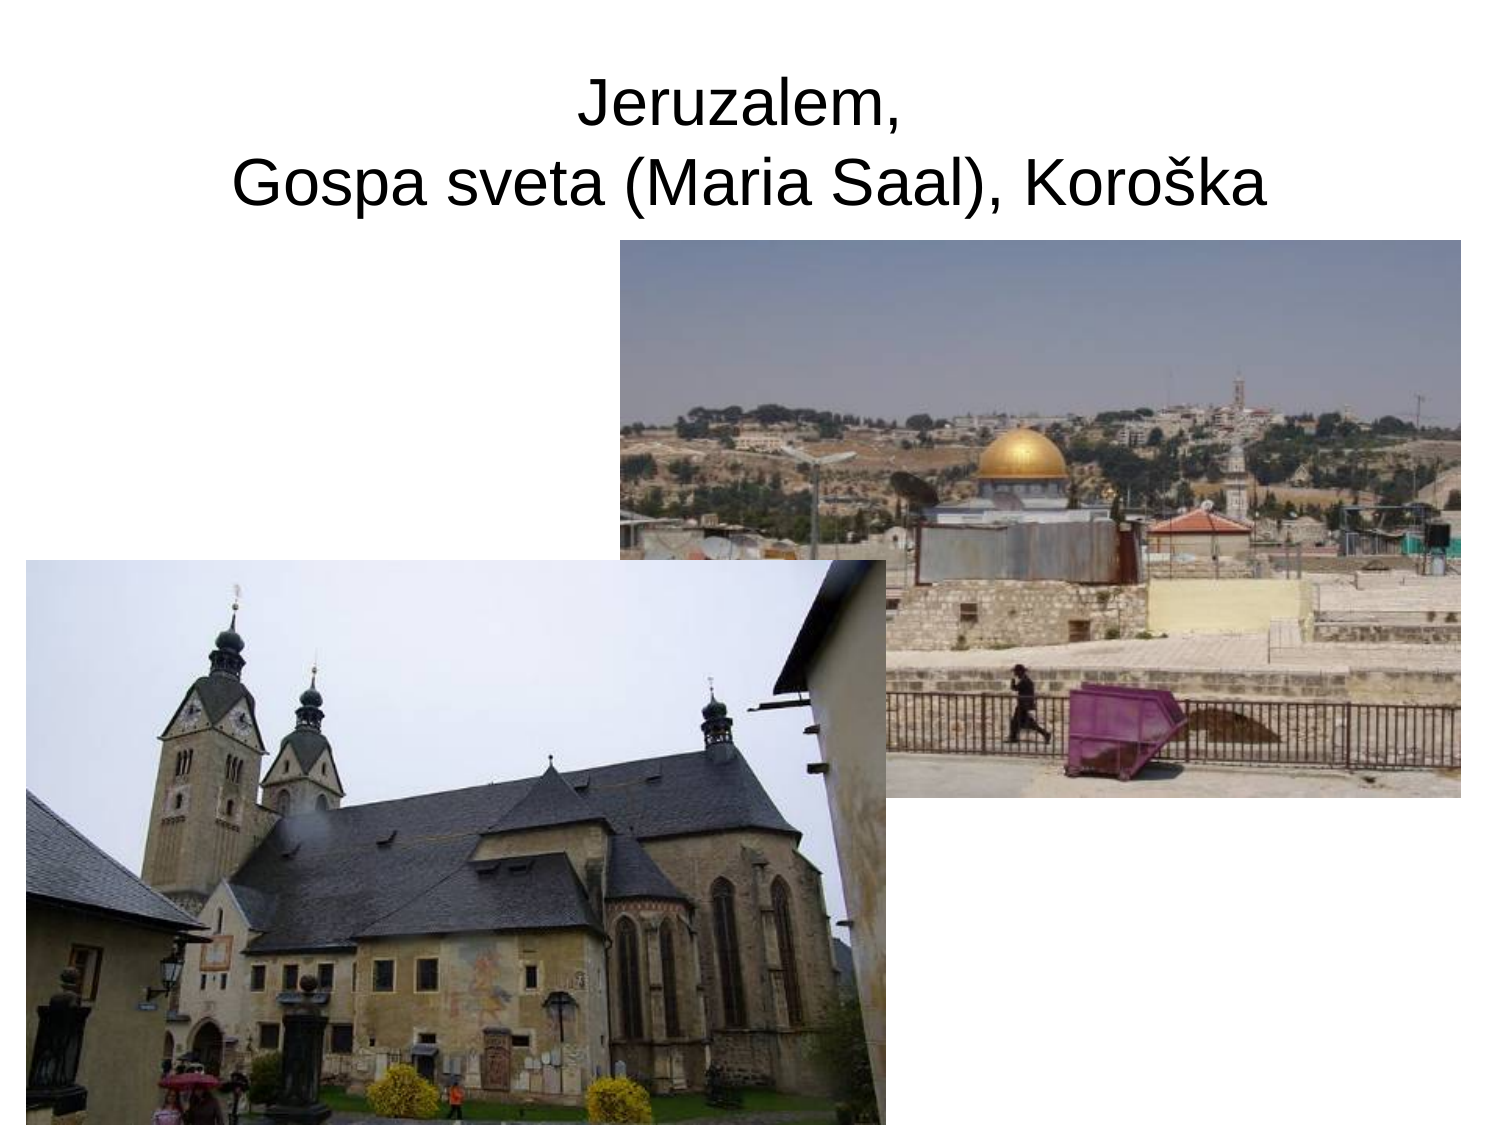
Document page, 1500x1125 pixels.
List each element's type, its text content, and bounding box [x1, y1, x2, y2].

title Jeruzalem, Gospa sveta (Maria Saal), Koroška [75, 45, 1426, 233]
picture [26, 240, 1461, 1125]
